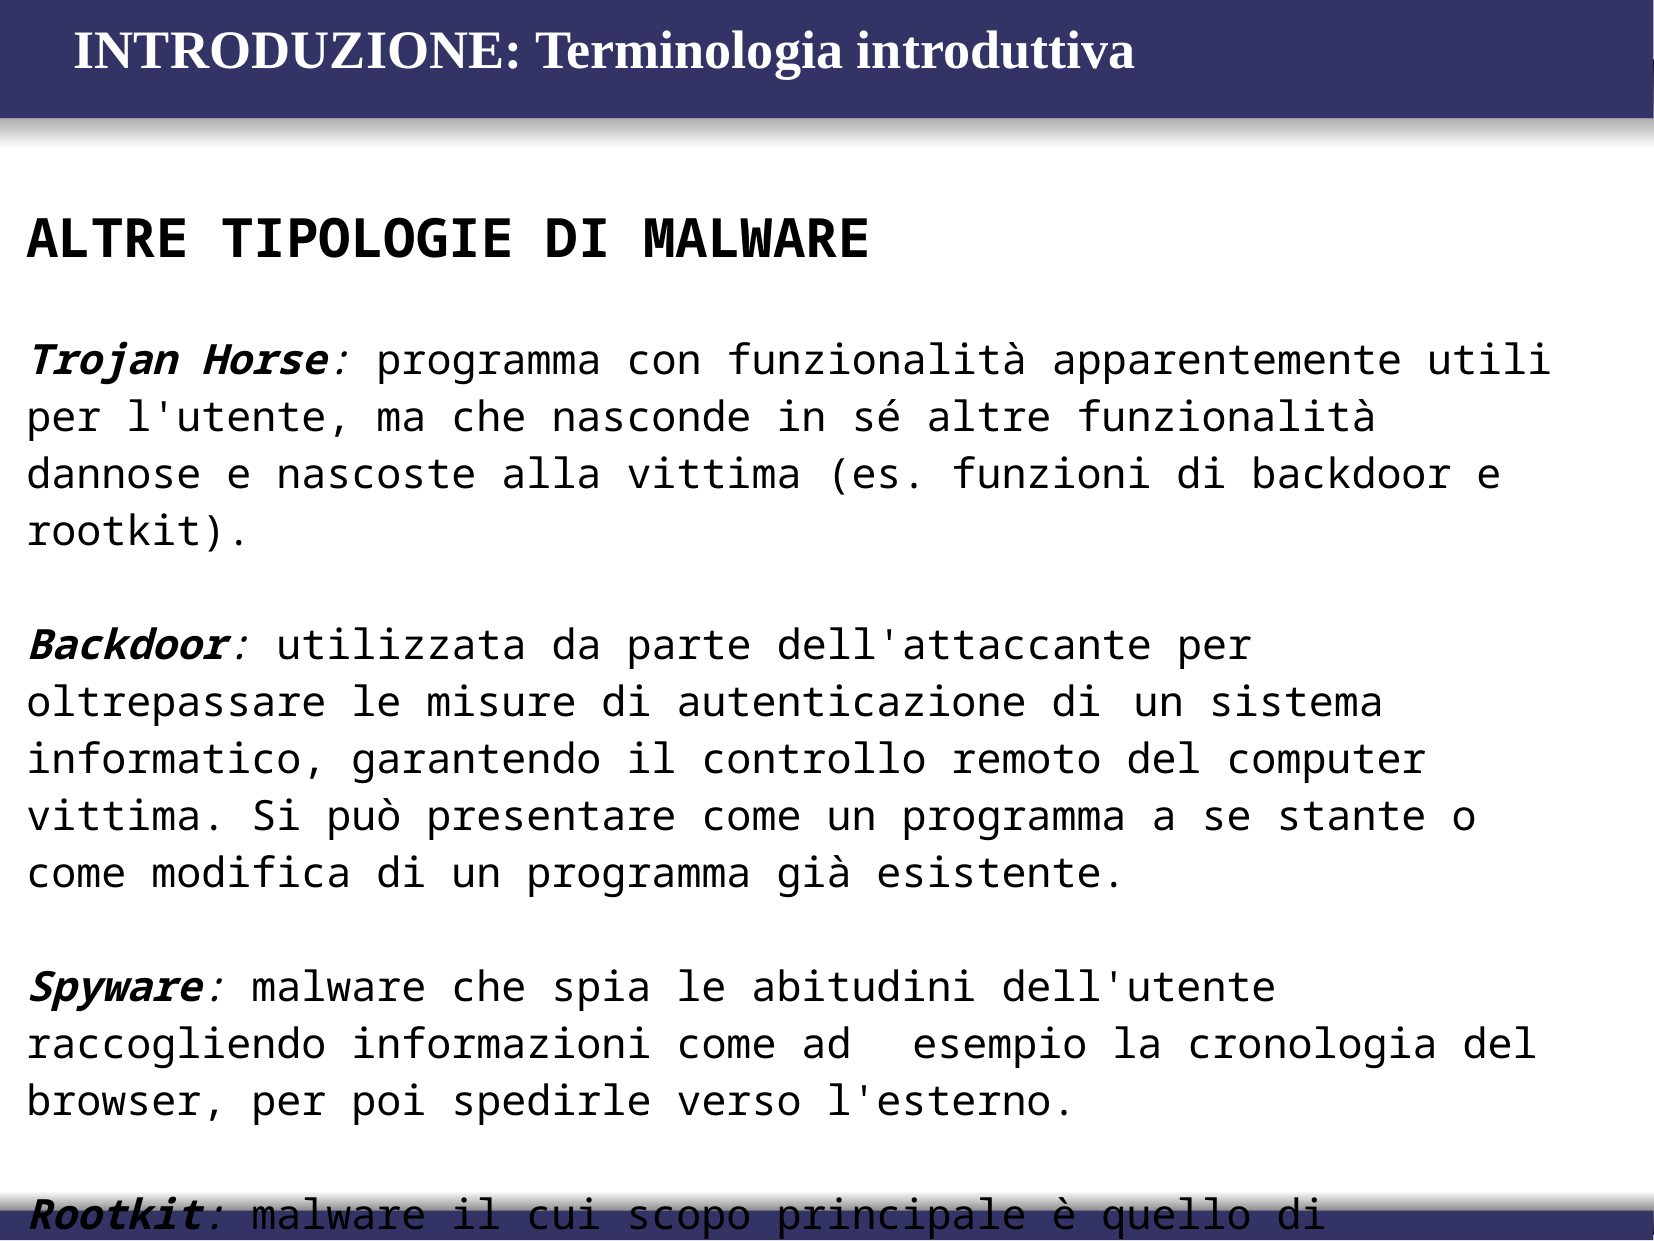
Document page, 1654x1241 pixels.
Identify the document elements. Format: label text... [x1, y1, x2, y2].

text_box [0, 1192, 1654, 1241]
text_box [0, 0, 1654, 148]
text_box ALTRE TIPOLOGIE DI MALWARE Trojan Horse: programma con funzionalità apparentemente utili per l'utente, ma che nasconde in sé altre funzionalità dannose e nascoste alla vittima (es. funzioni di backdoor e rootkit). Backdoor: utilizzata da parte dell'attaccante per oltrepassare le misure di autenticazione di un sistema informatico, garantendo il controllo remoto del computer vittima. Si può presentare come un programma a se stante o come modifica di un programma già esistente. Spyware: malware che spia le abitudini dell'utente raccogliendo informazioni come ad esempio la cronologia del browser, per poi spedirle verso l'esterno. Rootkit: malware il cui scopo principale è quello di nascondere il fatto che il sistema è stato compromesso. [11, 191, 1595, 1139]
text_box INTRODUZIONE: Terminologia introduttiva [59, 12, 1152, 89]
